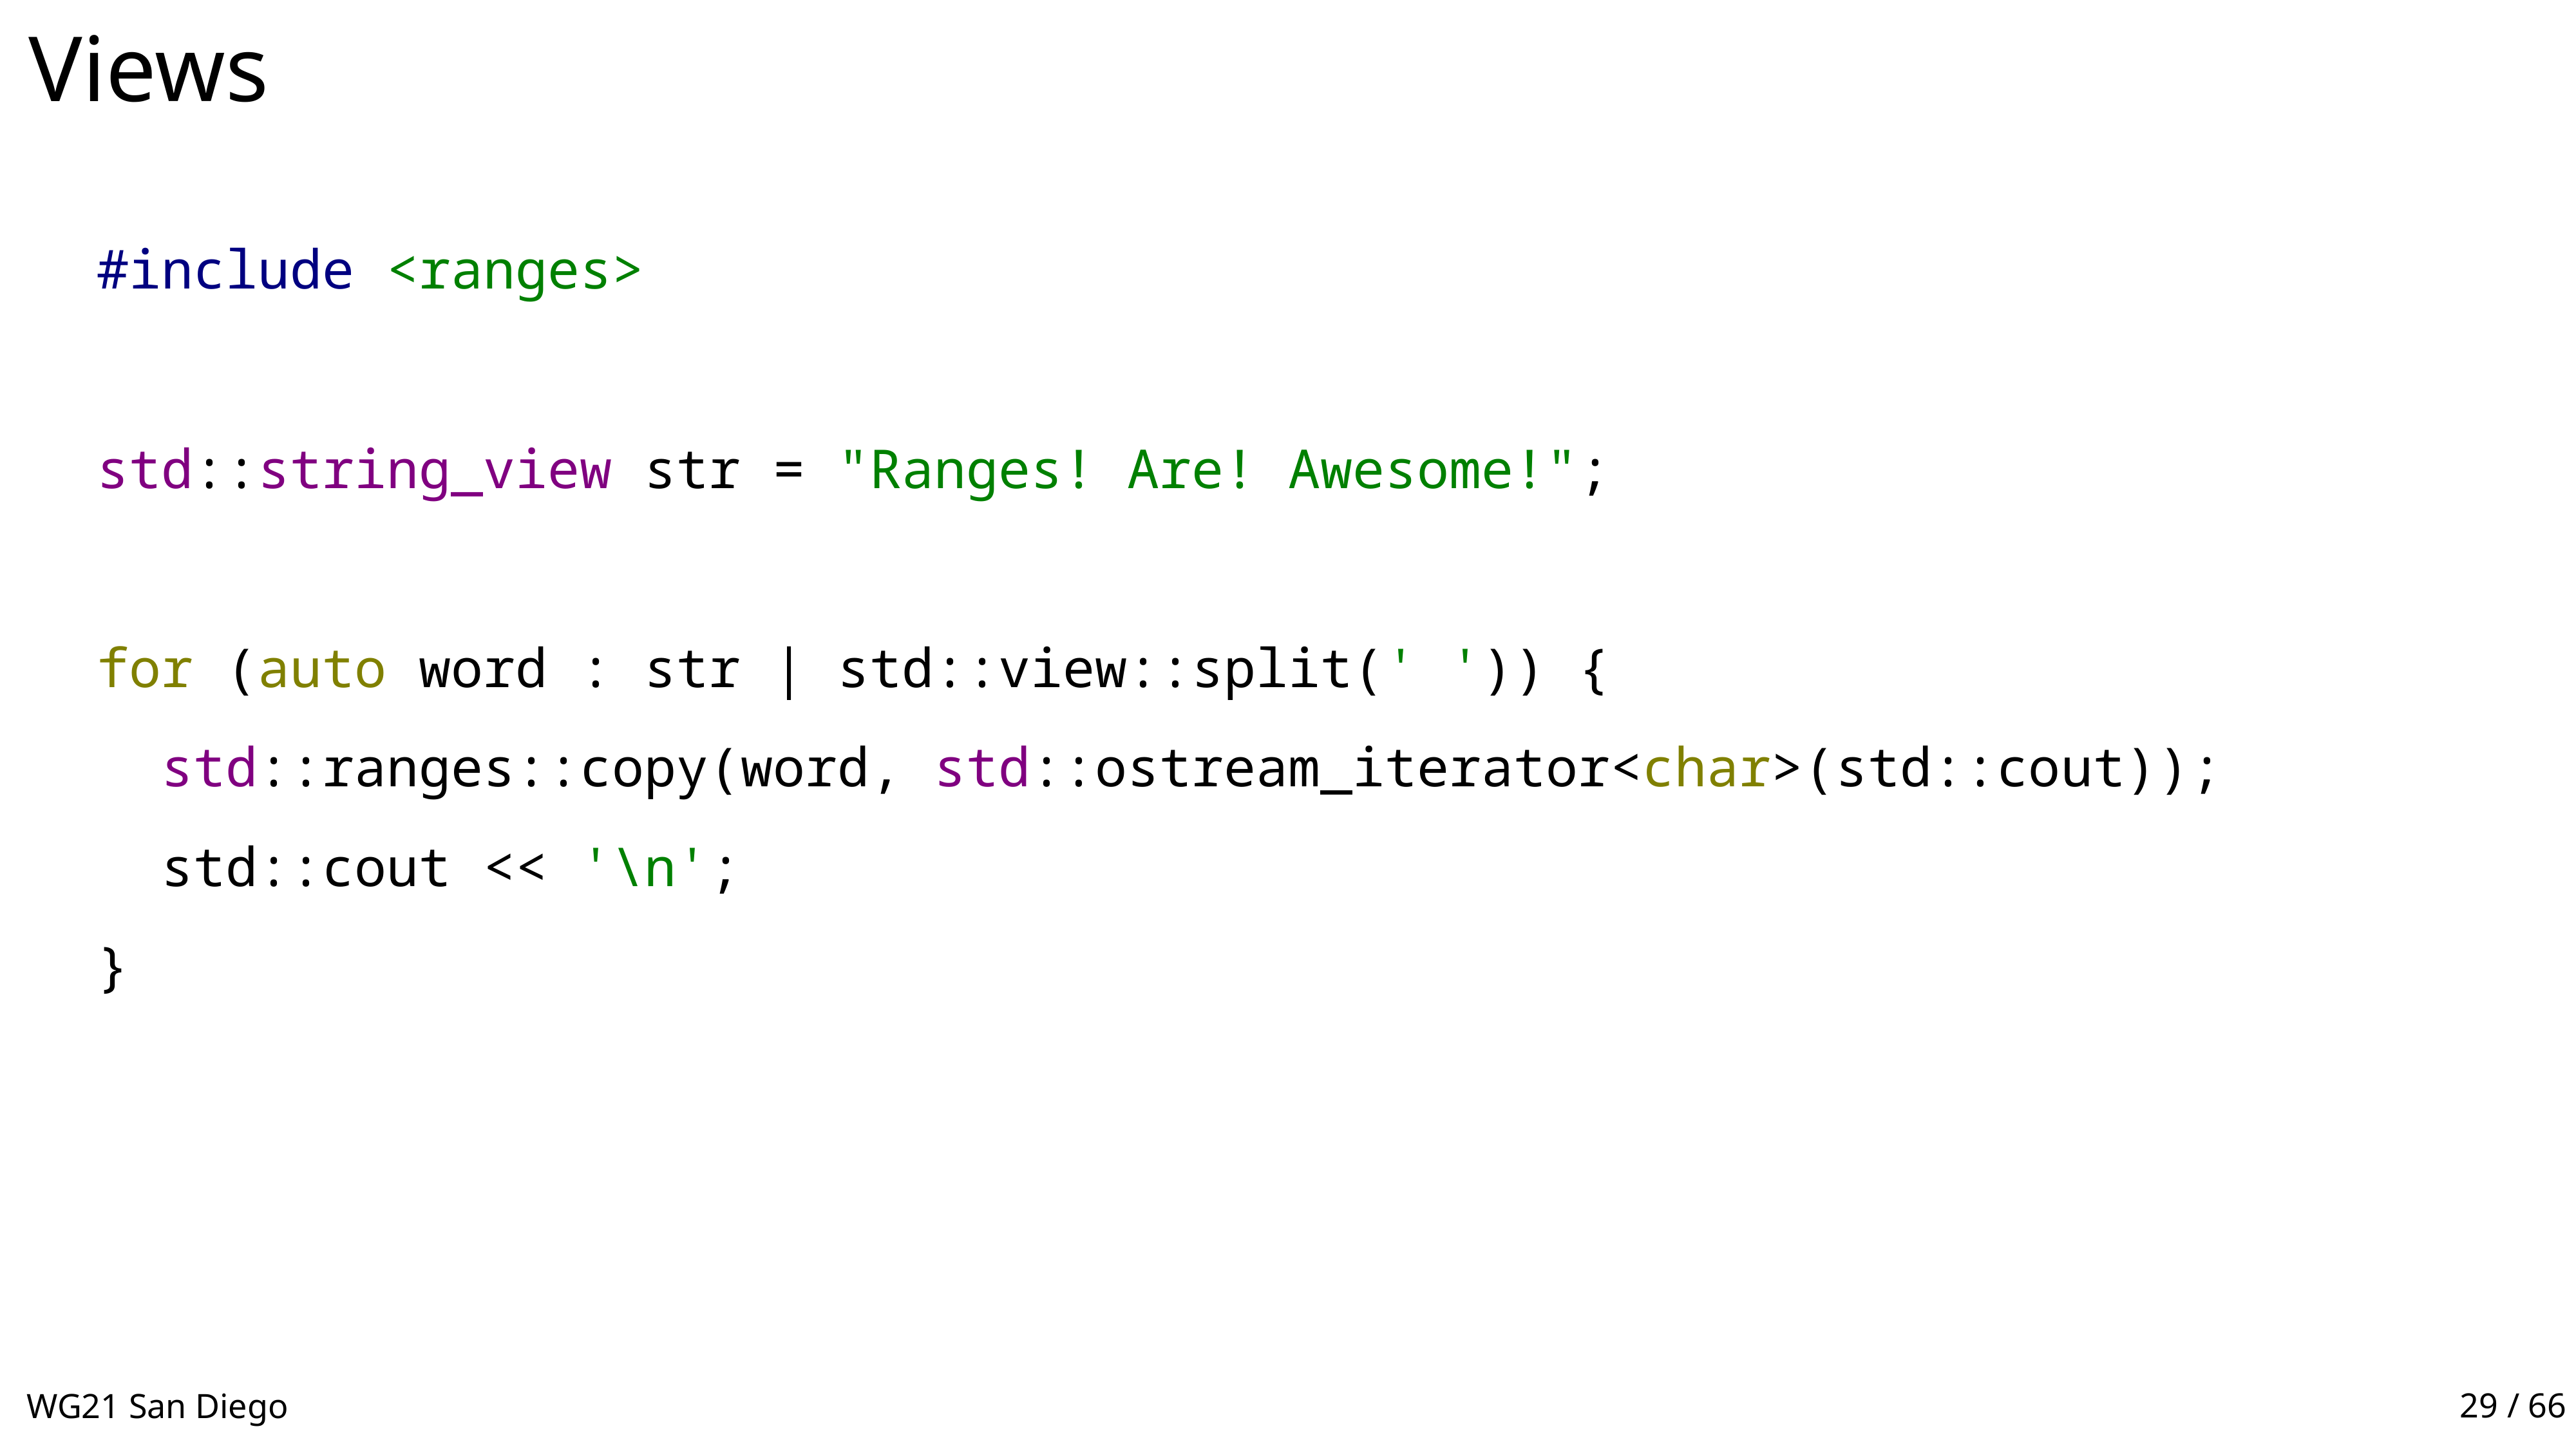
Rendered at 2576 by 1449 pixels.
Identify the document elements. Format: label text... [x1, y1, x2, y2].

list <number> / 66 [1479, 1376, 2576, 1431]
title Views [19, 19, 2551, 155]
list #include <ranges> std::string_view str = "Ranges! Are! Awesome!"; for (auto word : str | std::view::split(' ')) { std::ranges::copy(word, std::ostream_iterator<char>(std::cout)); std::cout << '\n'; } [87, 214, 2551, 1382]
list WG21 San Diego [17, 1376, 1114, 1431]
